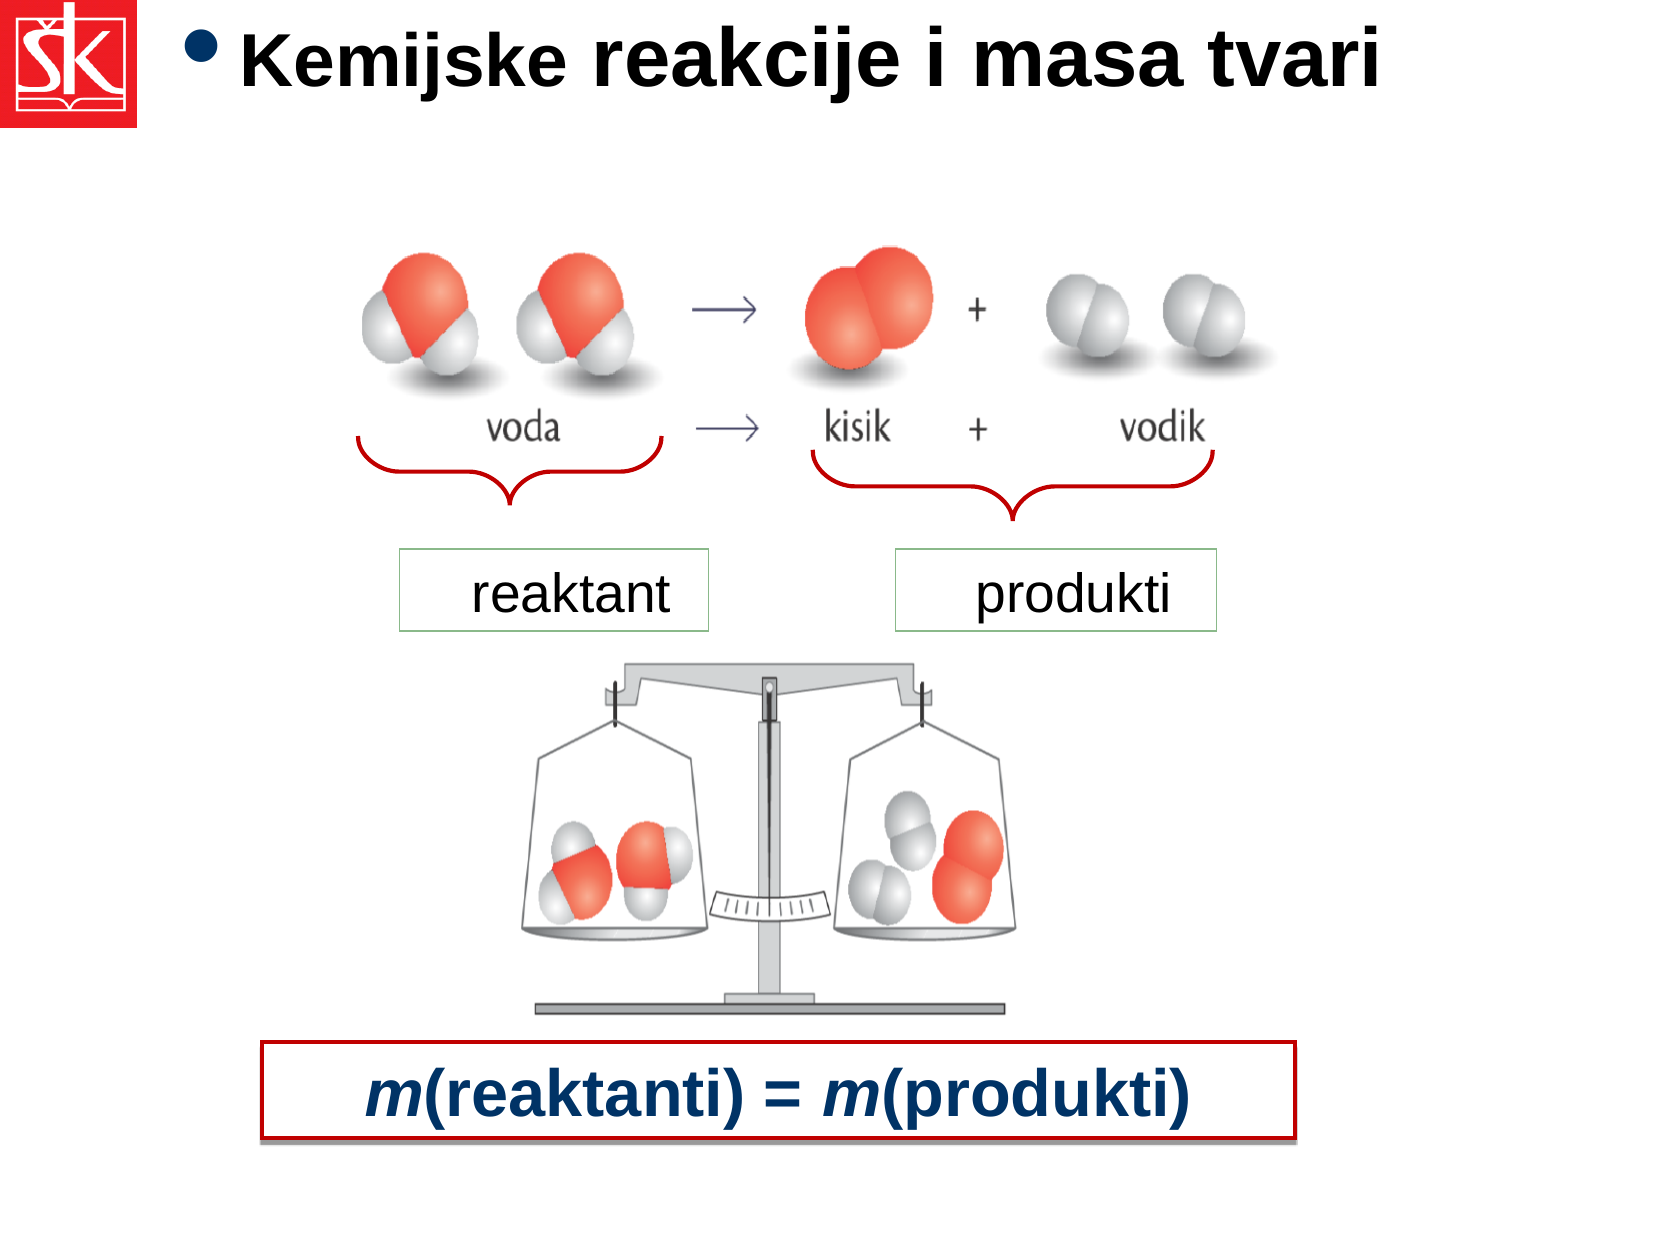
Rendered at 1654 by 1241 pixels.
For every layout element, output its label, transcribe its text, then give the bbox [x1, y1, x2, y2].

picture [0, 0, 137, 128]
text_box Kemijske reakcije i masa tvari [165, 0, 1571, 166]
picture [344, 624, 1195, 1025]
text_box produkti [895, 549, 1217, 631]
text_box reaktant [399, 549, 709, 631]
picture [312, 215, 1296, 510]
text_box m(reaktanti) = m(produkti) [261, 1042, 1296, 1138]
